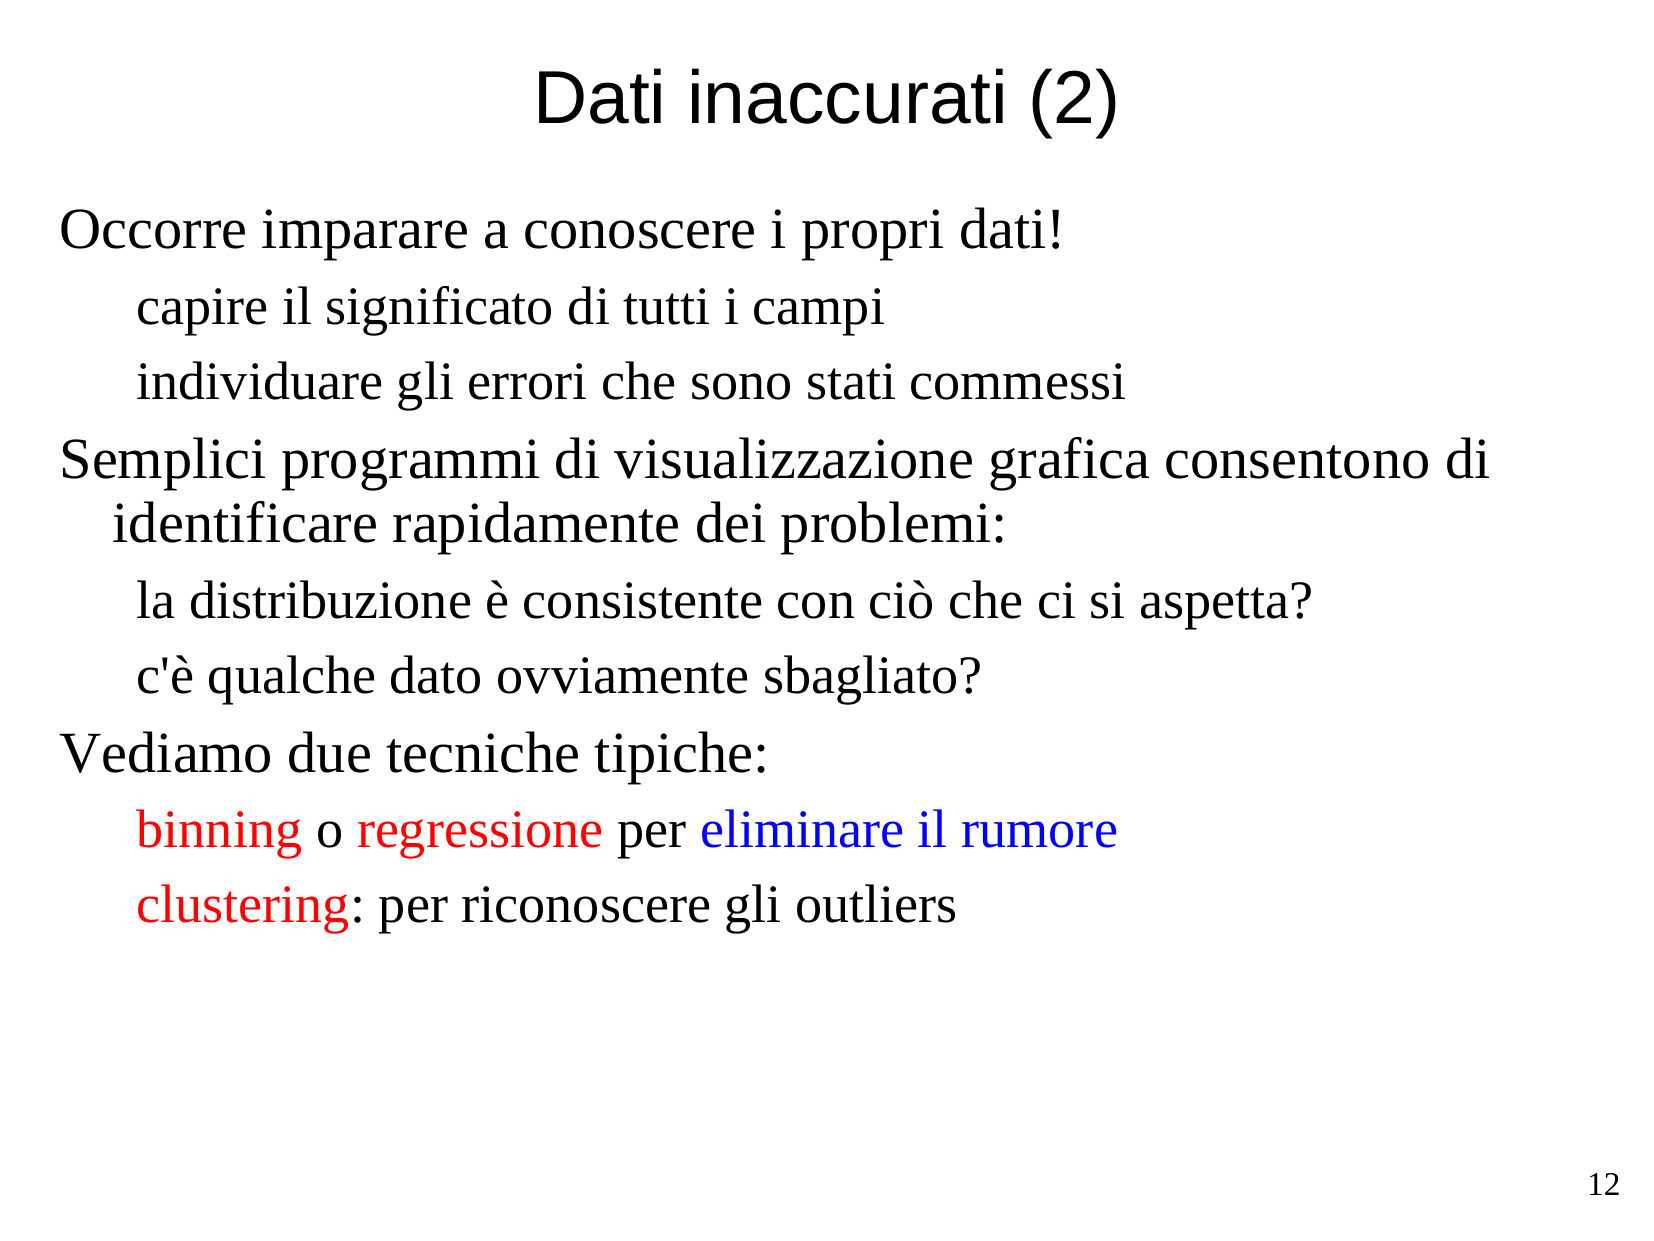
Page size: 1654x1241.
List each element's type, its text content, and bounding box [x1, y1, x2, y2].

title Dati inaccurati (2) [37, 30, 1617, 166]
list Occorre imparare a conoscere i propri dati! capire il significato di tutti i campi individuare gli errori che sono stati commessi Semplici programmi di visualizzazione grafica consentono di identificare rapidamente dei problemi: la distribuzione è consistente con ciò che ci si aspetta? c'è qualche dato ovviamente sbagliato? Vediamo due tecniche tipiche: binning o regressione per eliminare il rumore clustering: per riconoscere gli outliers [42, 196, 1612, 1187]
